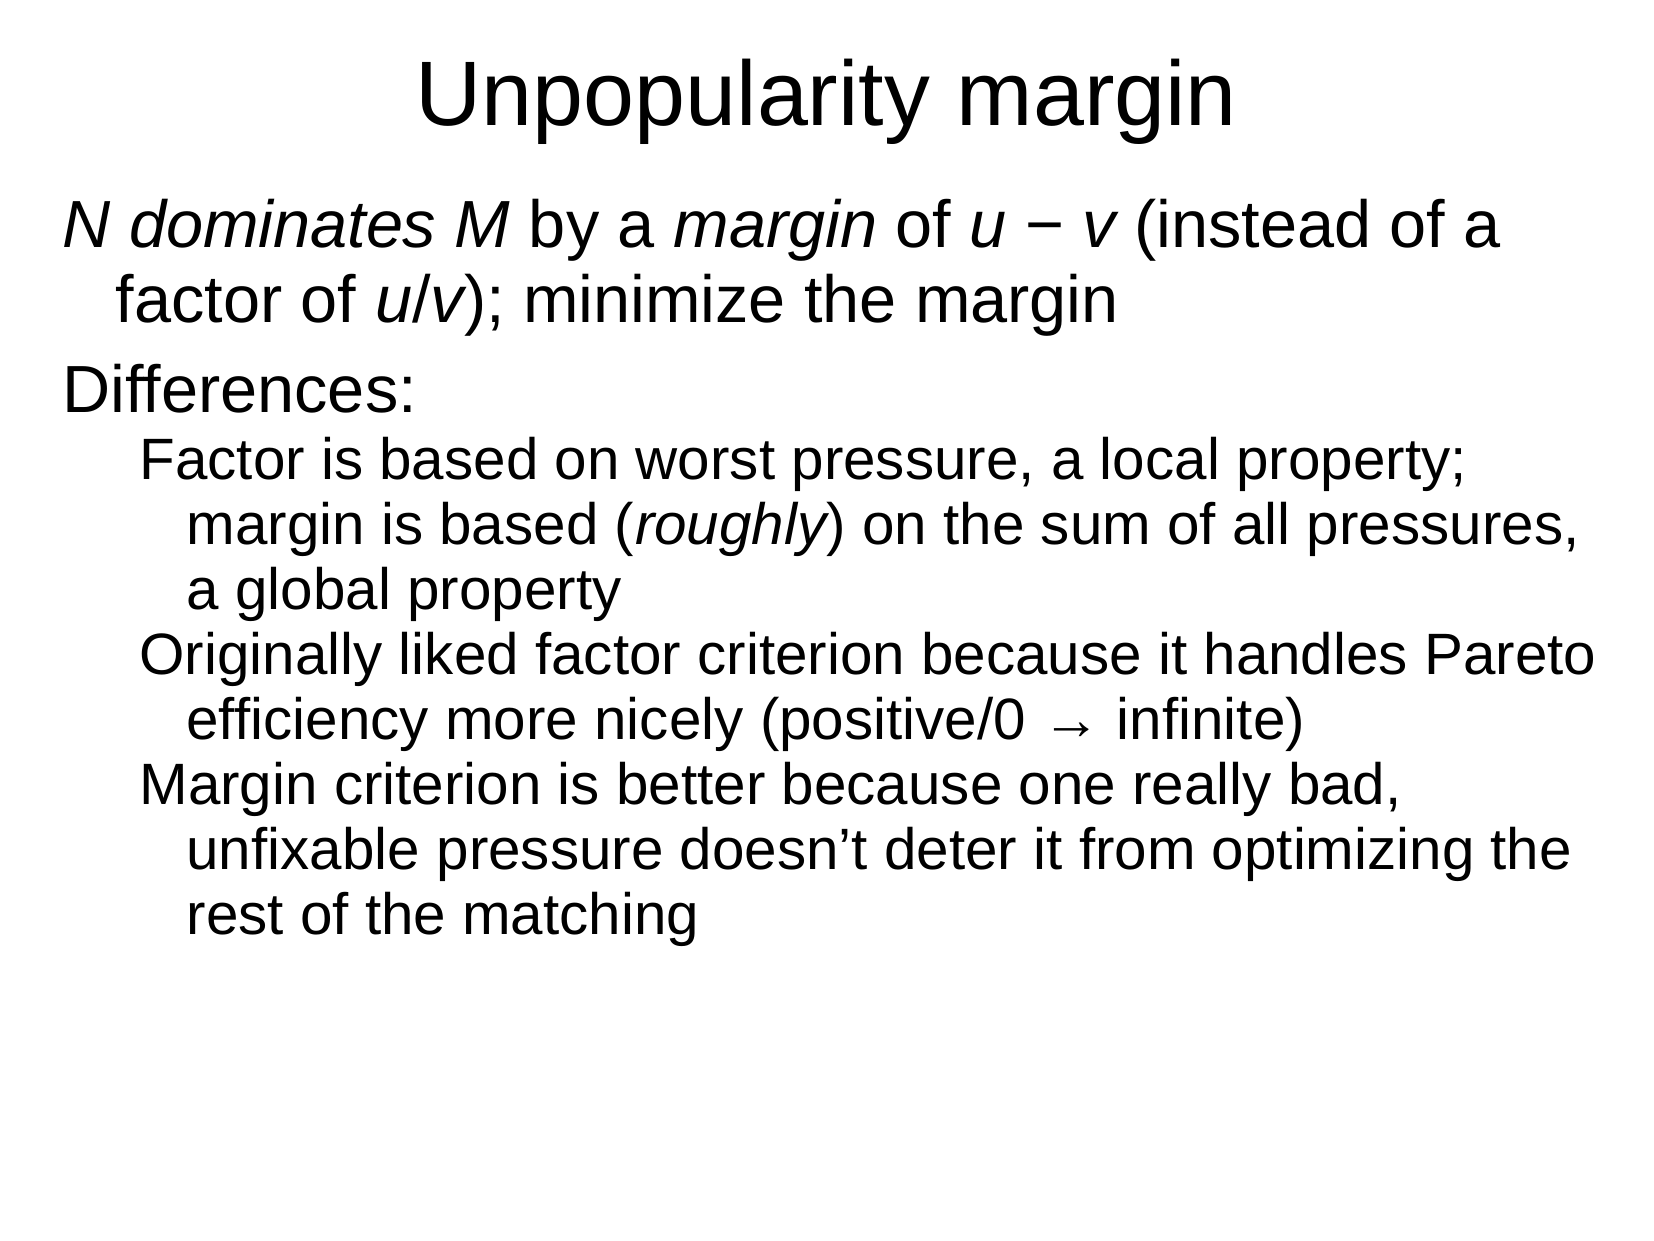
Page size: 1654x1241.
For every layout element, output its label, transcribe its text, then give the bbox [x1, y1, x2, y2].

list N dominates M by a margin of u − v (instead of a factor of u/v); minimize the margin Differences: Factor is based on worst pressure, a local property; margin is based (roughly) on the sum of all pressures, a global property Originally liked factor criterion because it handles Pareto efficiency more nicely (positive/0 → infinite) Margin criterion is better because one really bad, unfixable pressure doesn’t deter it from optimizing the rest of the matching [45, 187, 1609, 1226]
title Unpopularity margin [0, 7, 1654, 181]
